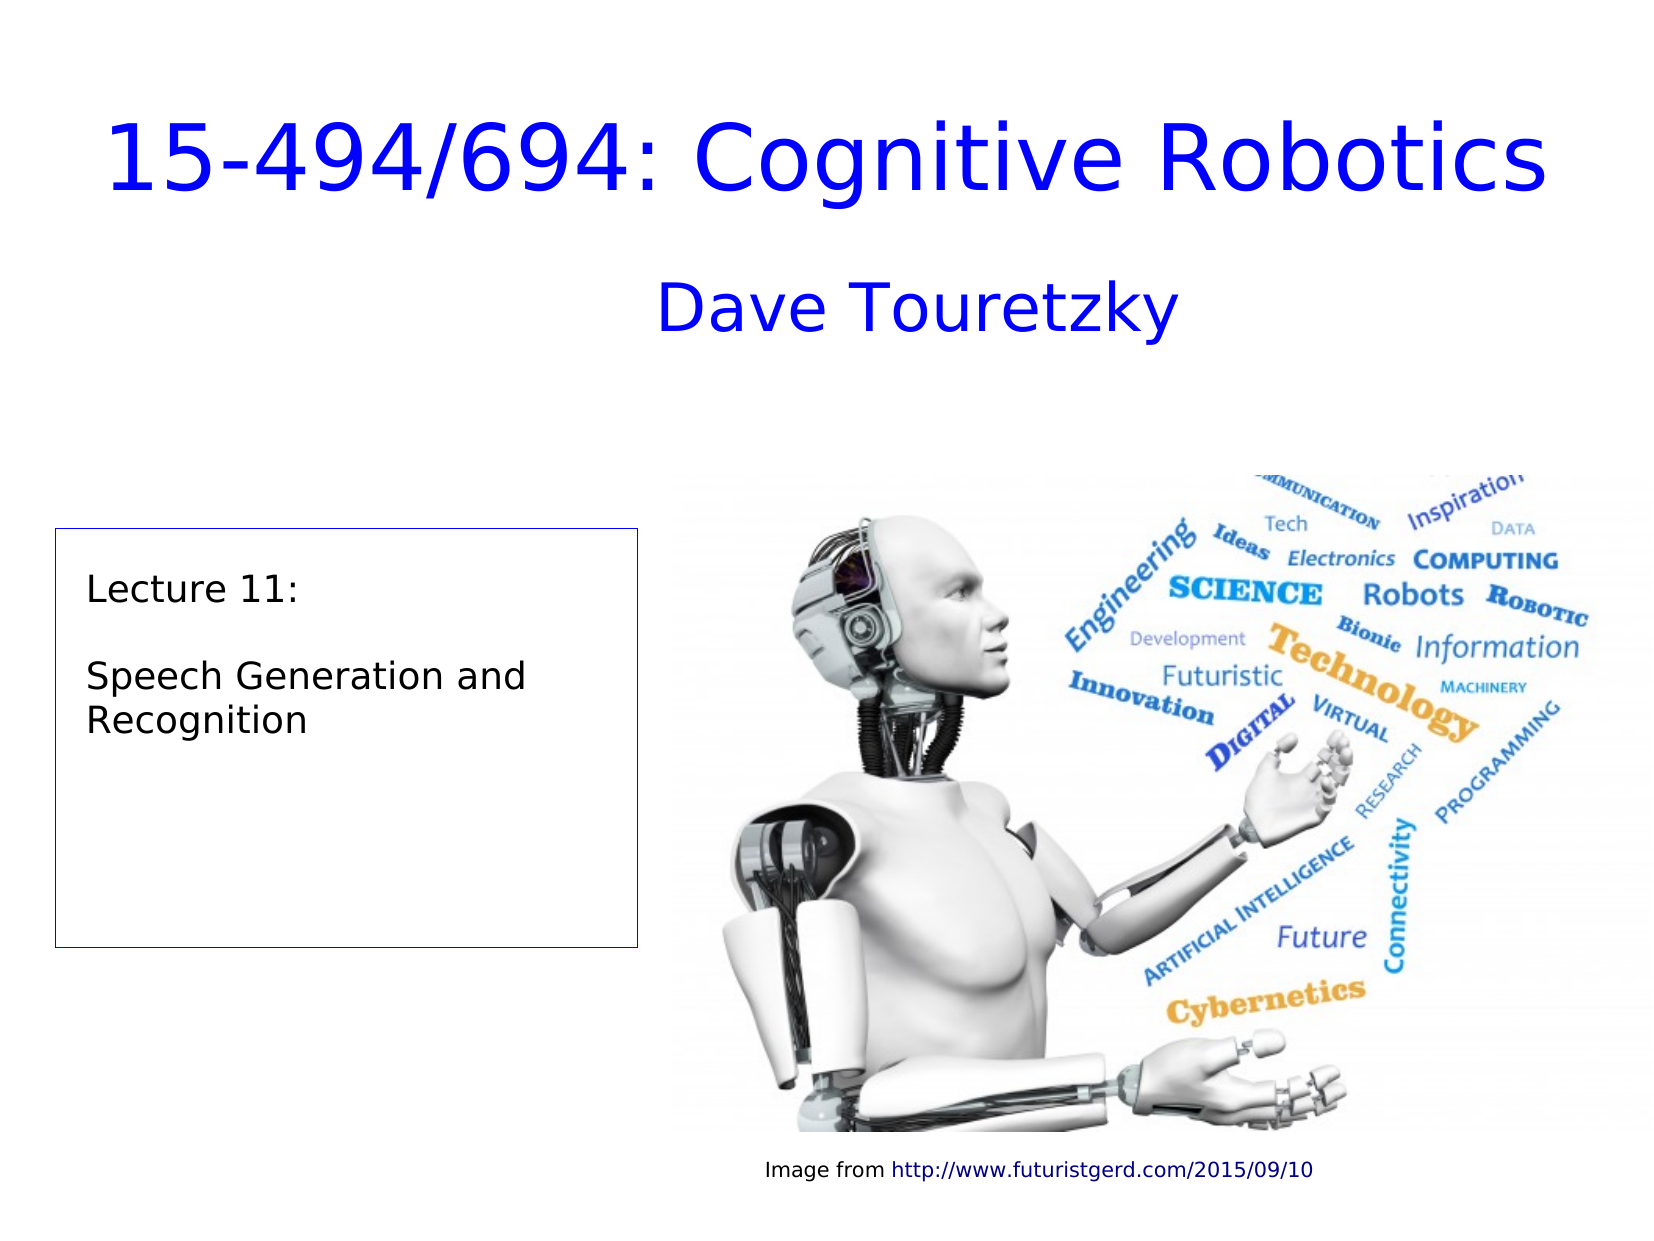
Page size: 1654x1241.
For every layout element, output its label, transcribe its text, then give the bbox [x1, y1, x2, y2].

picture [671, 475, 1654, 1132]
text_box Image from http://www.futuristgerd.com/2015/09/10 [750, 1150, 1576, 1190]
title 15-494/694: Cognitive Robotics [82, 105, 1571, 320]
text_box Lecture 11: Speech Generation and Recognition [71, 560, 601, 875]
text_box Dave Touretzky [525, 262, 1313, 356]
